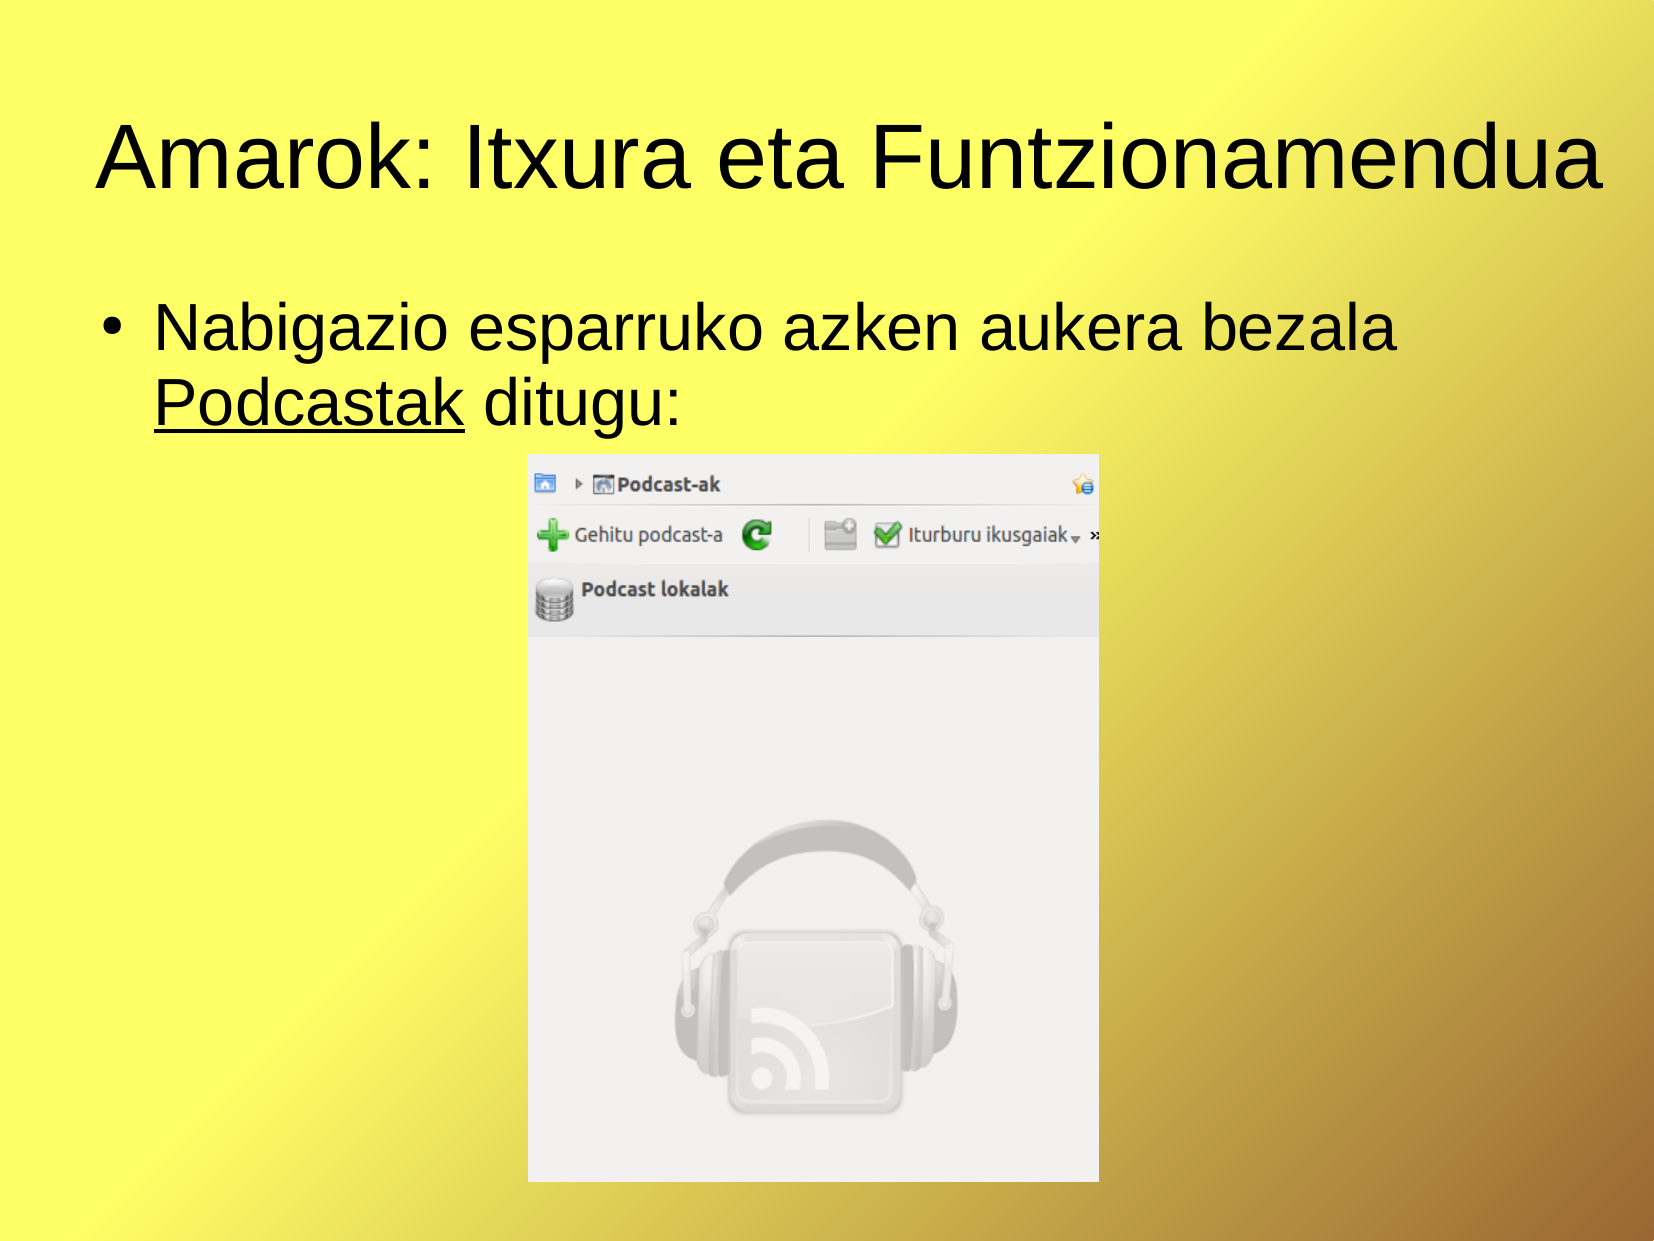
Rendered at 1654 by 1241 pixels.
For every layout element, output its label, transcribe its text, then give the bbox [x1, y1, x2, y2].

title Amarok: Itxura eta Funtzionamendua [82, 52, 1619, 260]
picture [528, 454, 1099, 1182]
list Nabigazio esparruko azken aukera bezala Podcastak ditugu: [82, 290, 1538, 1010]
